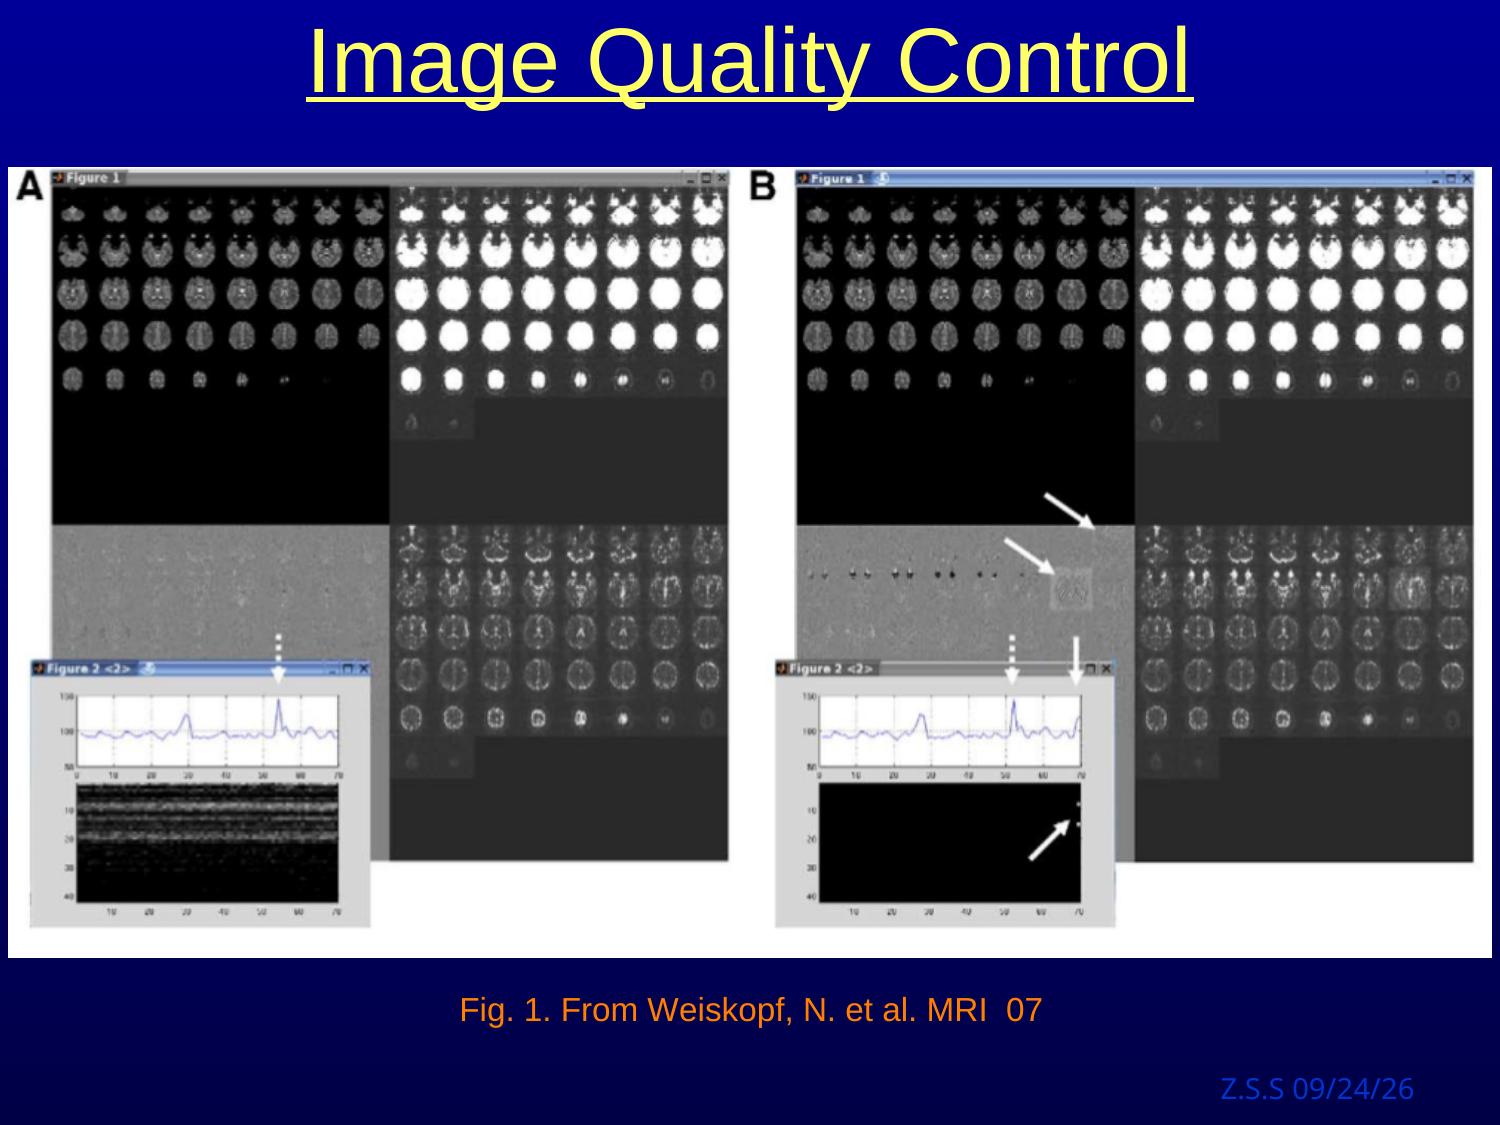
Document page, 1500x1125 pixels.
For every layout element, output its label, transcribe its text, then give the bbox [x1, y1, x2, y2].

text_box Fig. 1. From Weiskopf, N. et al. MRI 07 [444, 980, 1060, 1036]
picture [8, 167, 1492, 958]
title Image Quality Control [75, 0, 1426, 138]
